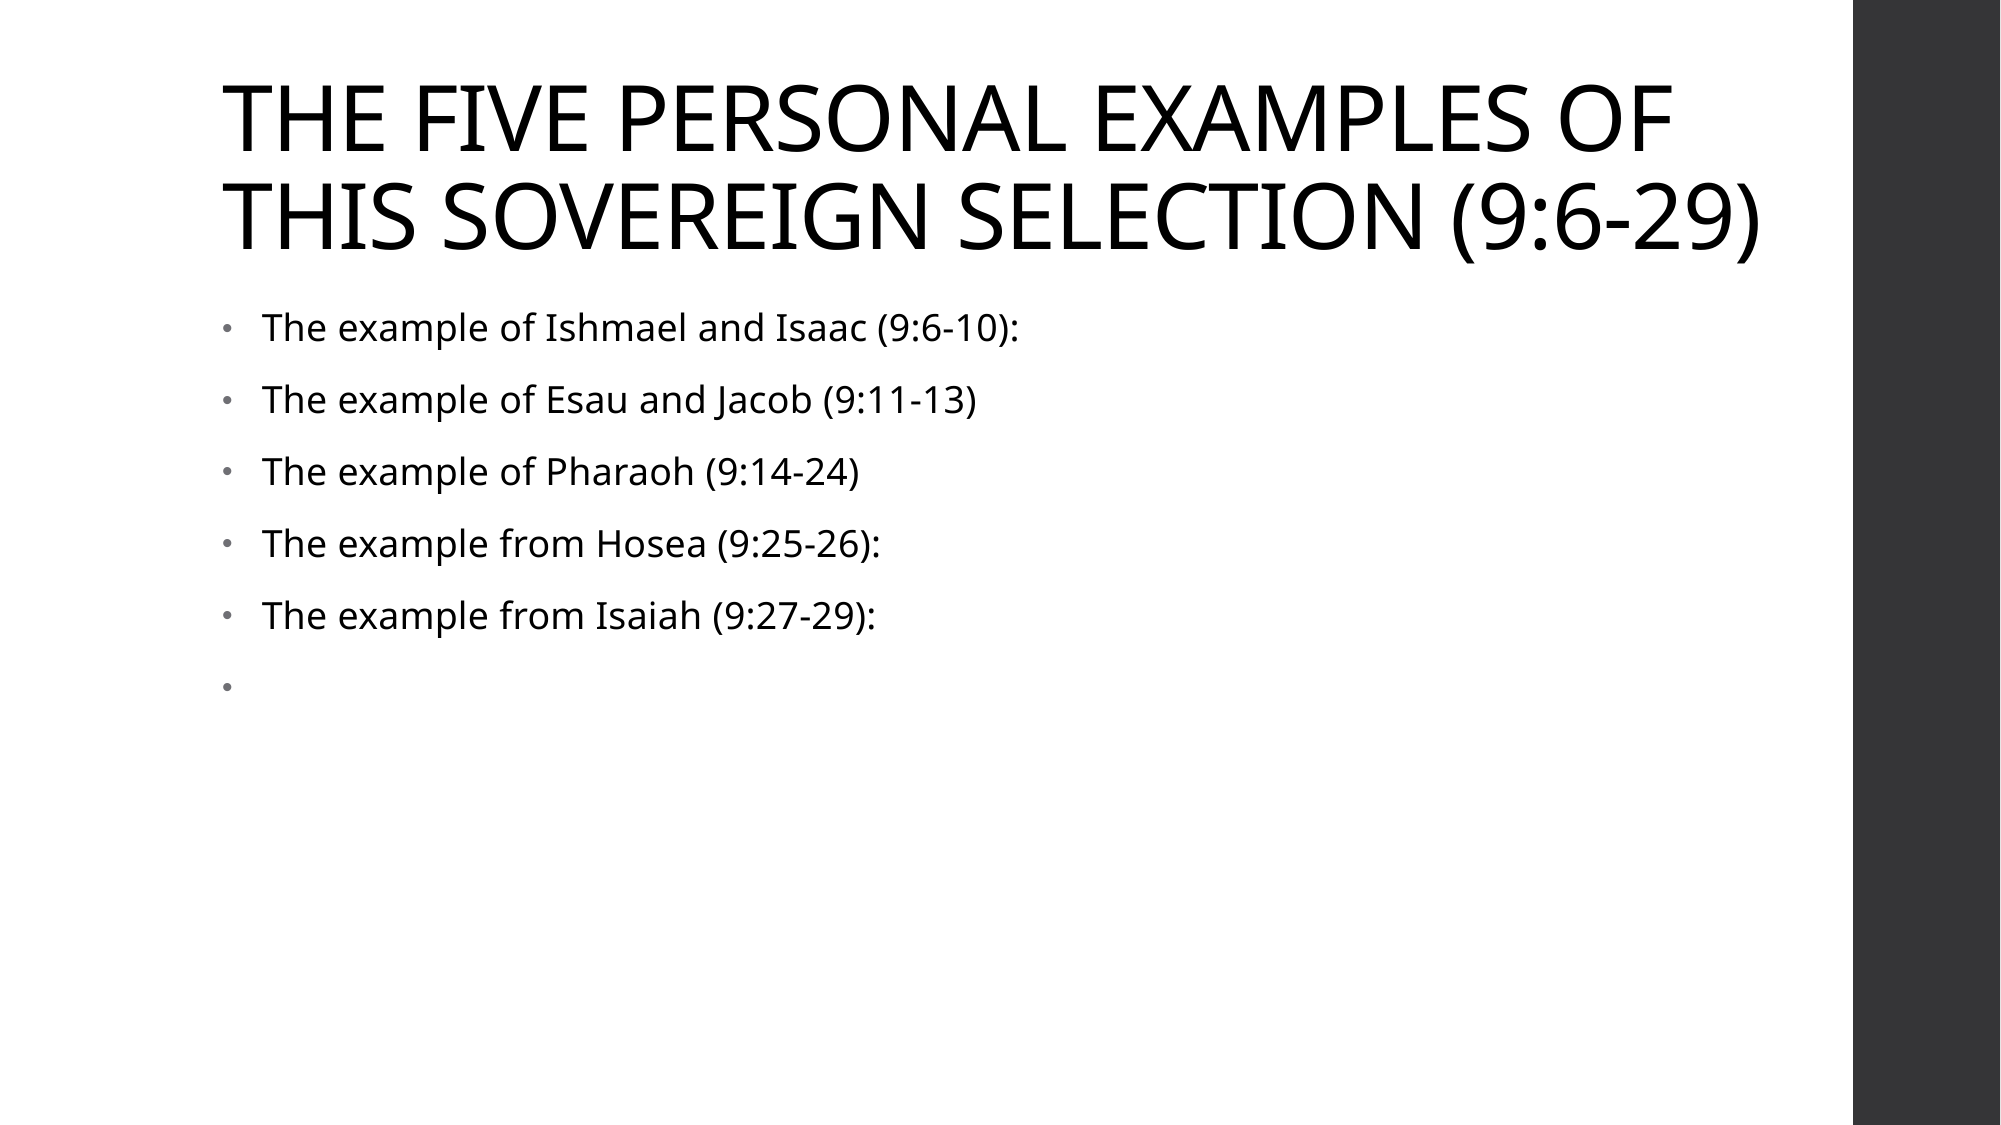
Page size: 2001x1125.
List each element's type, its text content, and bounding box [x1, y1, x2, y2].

list The example of Ishmael and Isaac (9:6-10): The example of Esau and Jacob (9:11-13) The example of Pharaoh (9:14-24) The example from Hosea (9:25-26): The example from Isaiah (9:27-29): [206, 299, 1617, 1014]
title THE FIVE PERSONAL EXAMPLES OF THIS SOVEREIGN SELECTION (9:6-29) [206, 60, 1797, 278]
